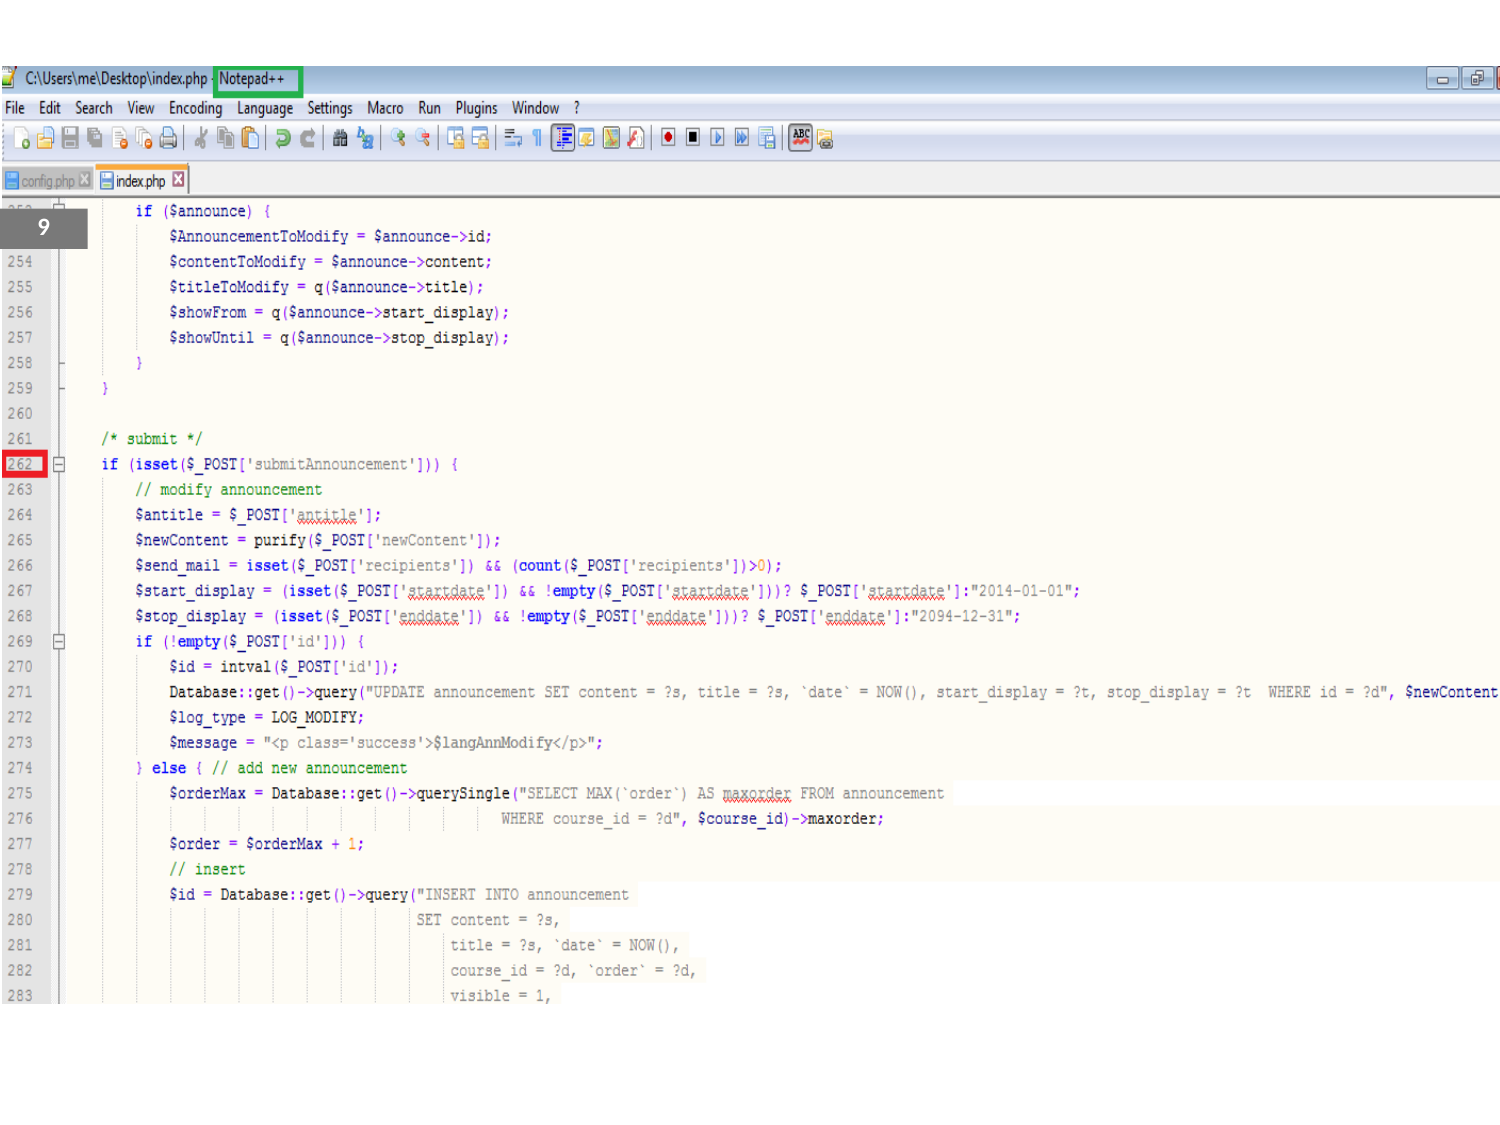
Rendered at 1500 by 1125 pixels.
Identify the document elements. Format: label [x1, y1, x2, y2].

picture [2, 66, 1500, 1004]
text_box [0, 208, 88, 249]
